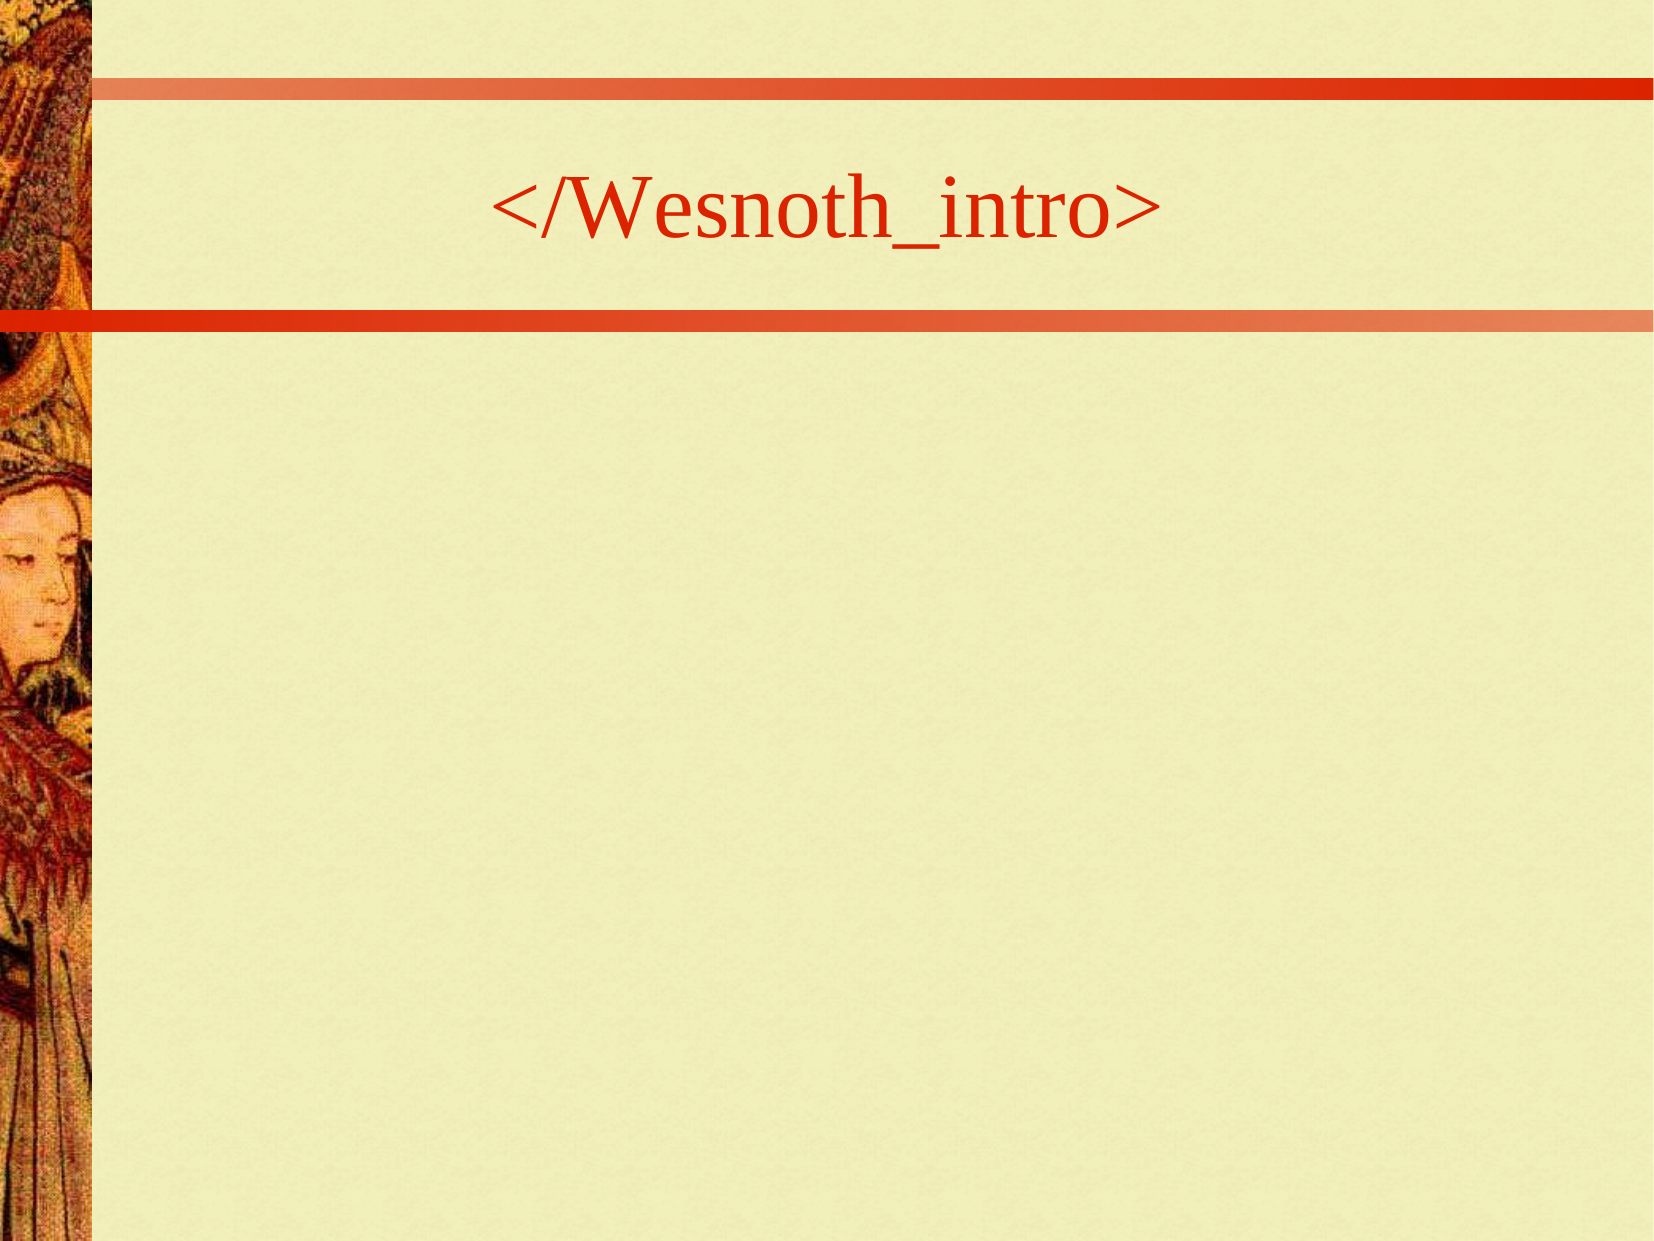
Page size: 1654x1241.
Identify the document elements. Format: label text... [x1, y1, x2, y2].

picture [0, 332, 1654, 1241]
picture [0, 0, 1654, 310]
title </Wesnoth_intro> [121, 102, 1534, 311]
